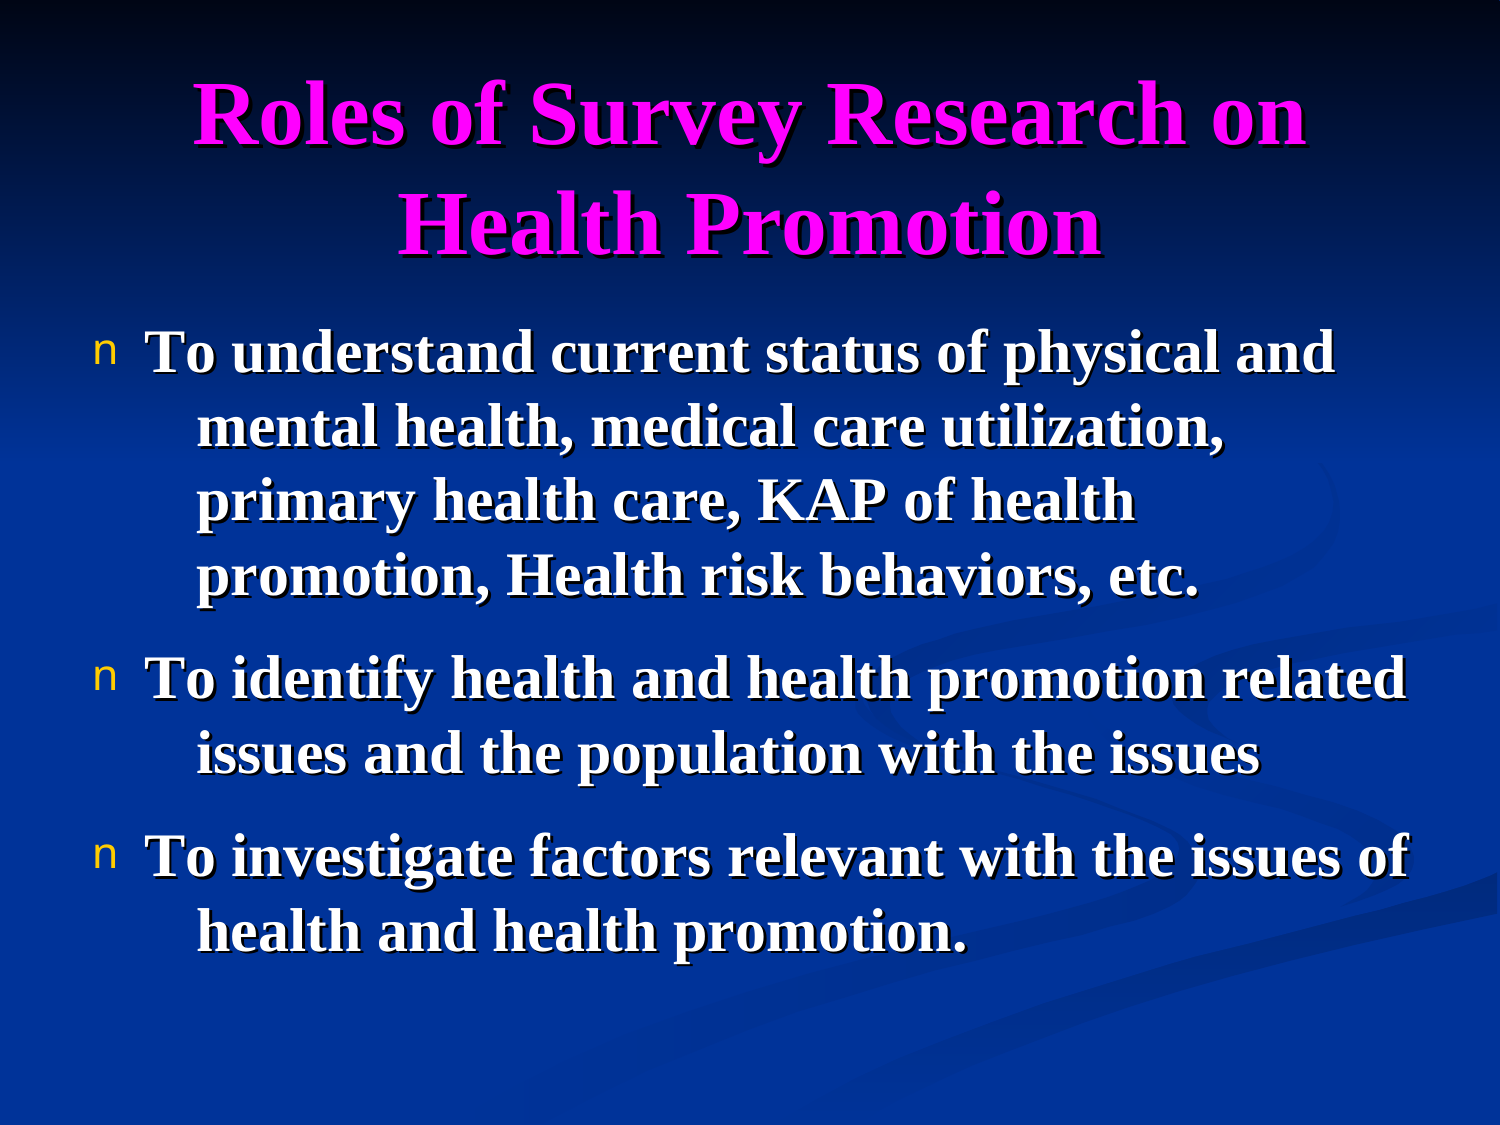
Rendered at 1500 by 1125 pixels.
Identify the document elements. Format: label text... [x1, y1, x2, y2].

title Roles of Survey Research on Health Promotion [76, 45, 1426, 268]
list To understand current status of physical and mental health, medical care utilization, primary health care, KAP of health promotion, Health risk behaviors, etc. To identify health and health promotion related issues and the population with the issues To investigate factors relevant with the issues of health and health promotion. [76, 302, 1427, 1005]
